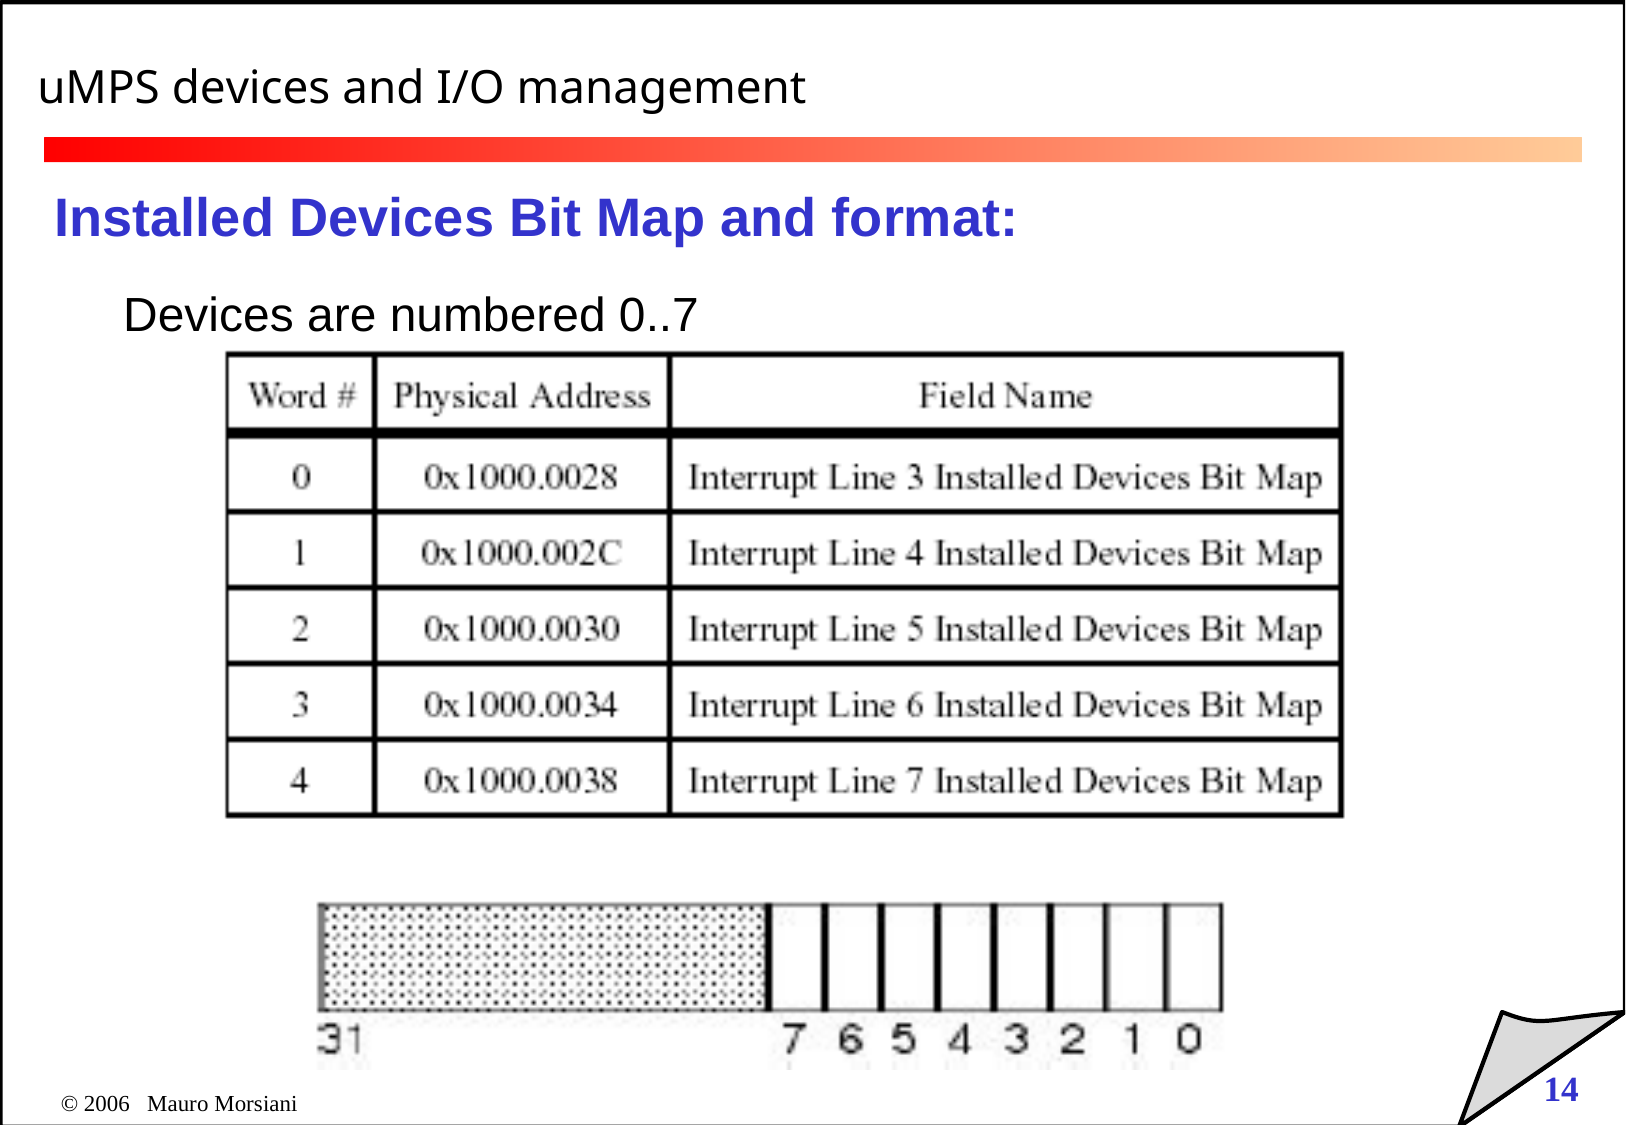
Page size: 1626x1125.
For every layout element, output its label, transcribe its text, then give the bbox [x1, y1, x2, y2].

picture [304, 893, 1262, 1070]
picture [221, 344, 1356, 833]
list Installed Devices Bit Map and format: Devices are numbered 0..7 [54, 187, 1498, 739]
title uMPS devices and I/O management [37, 44, 1587, 130]
